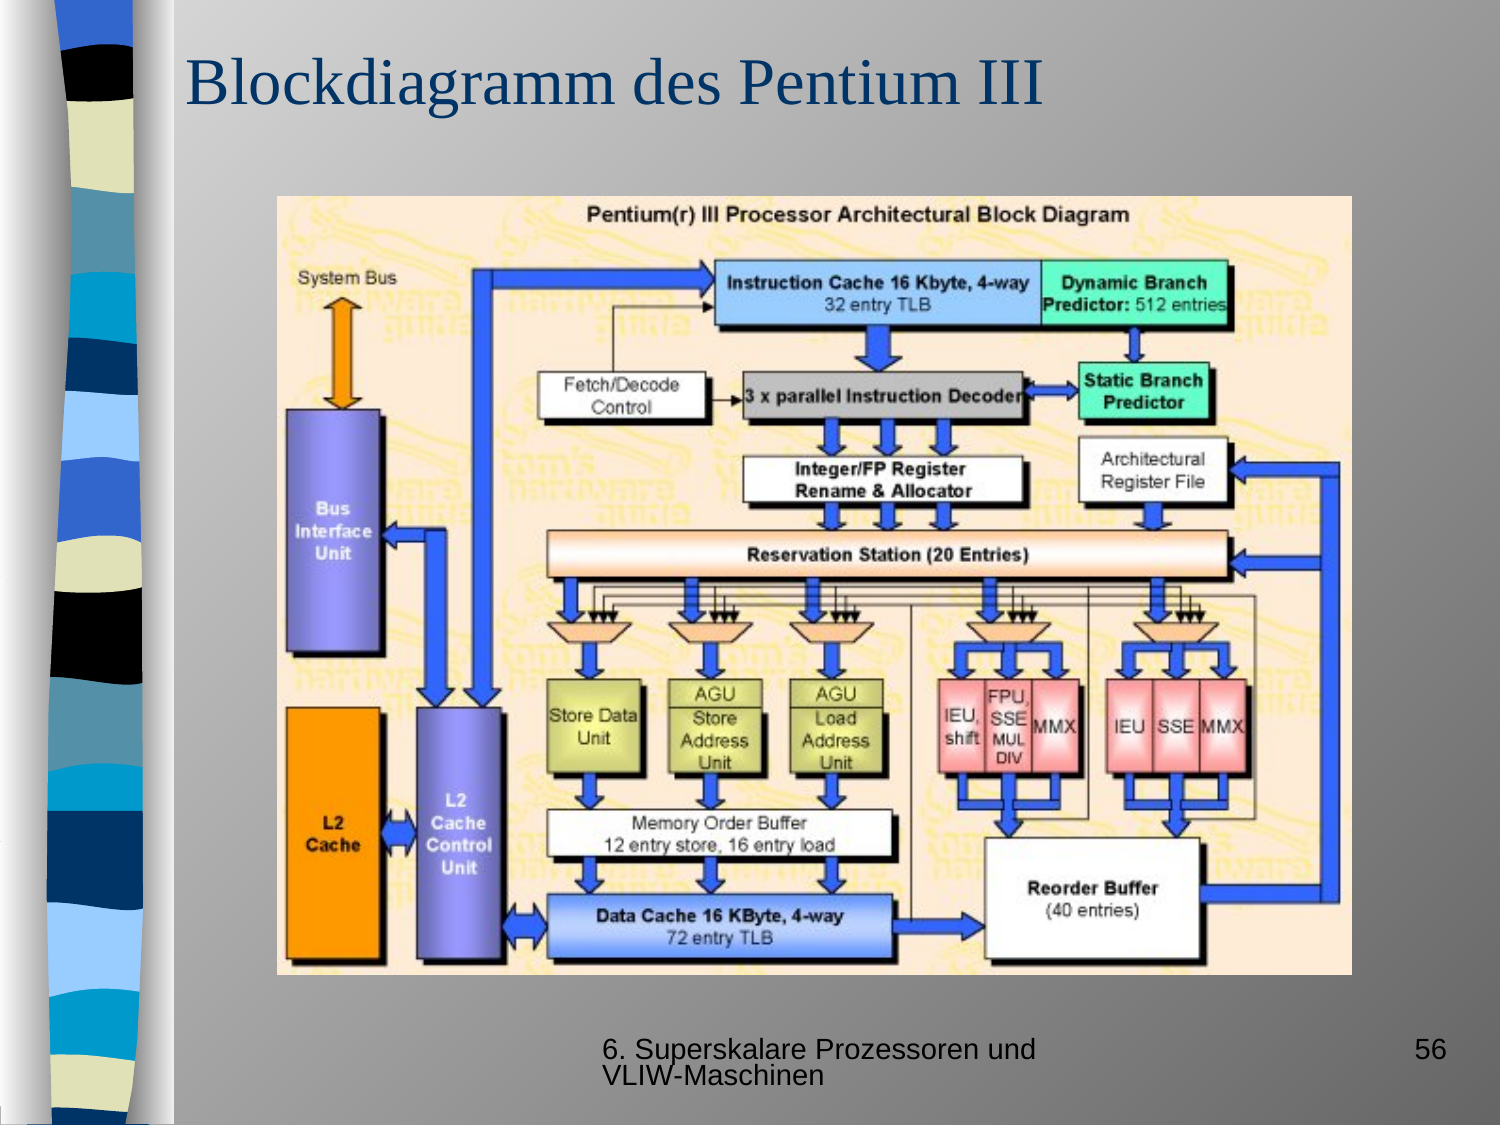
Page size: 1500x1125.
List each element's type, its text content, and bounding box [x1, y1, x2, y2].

picture [277, 196, 1352, 975]
title Blockdiagramm des Pentium III [171, 0, 1424, 175]
